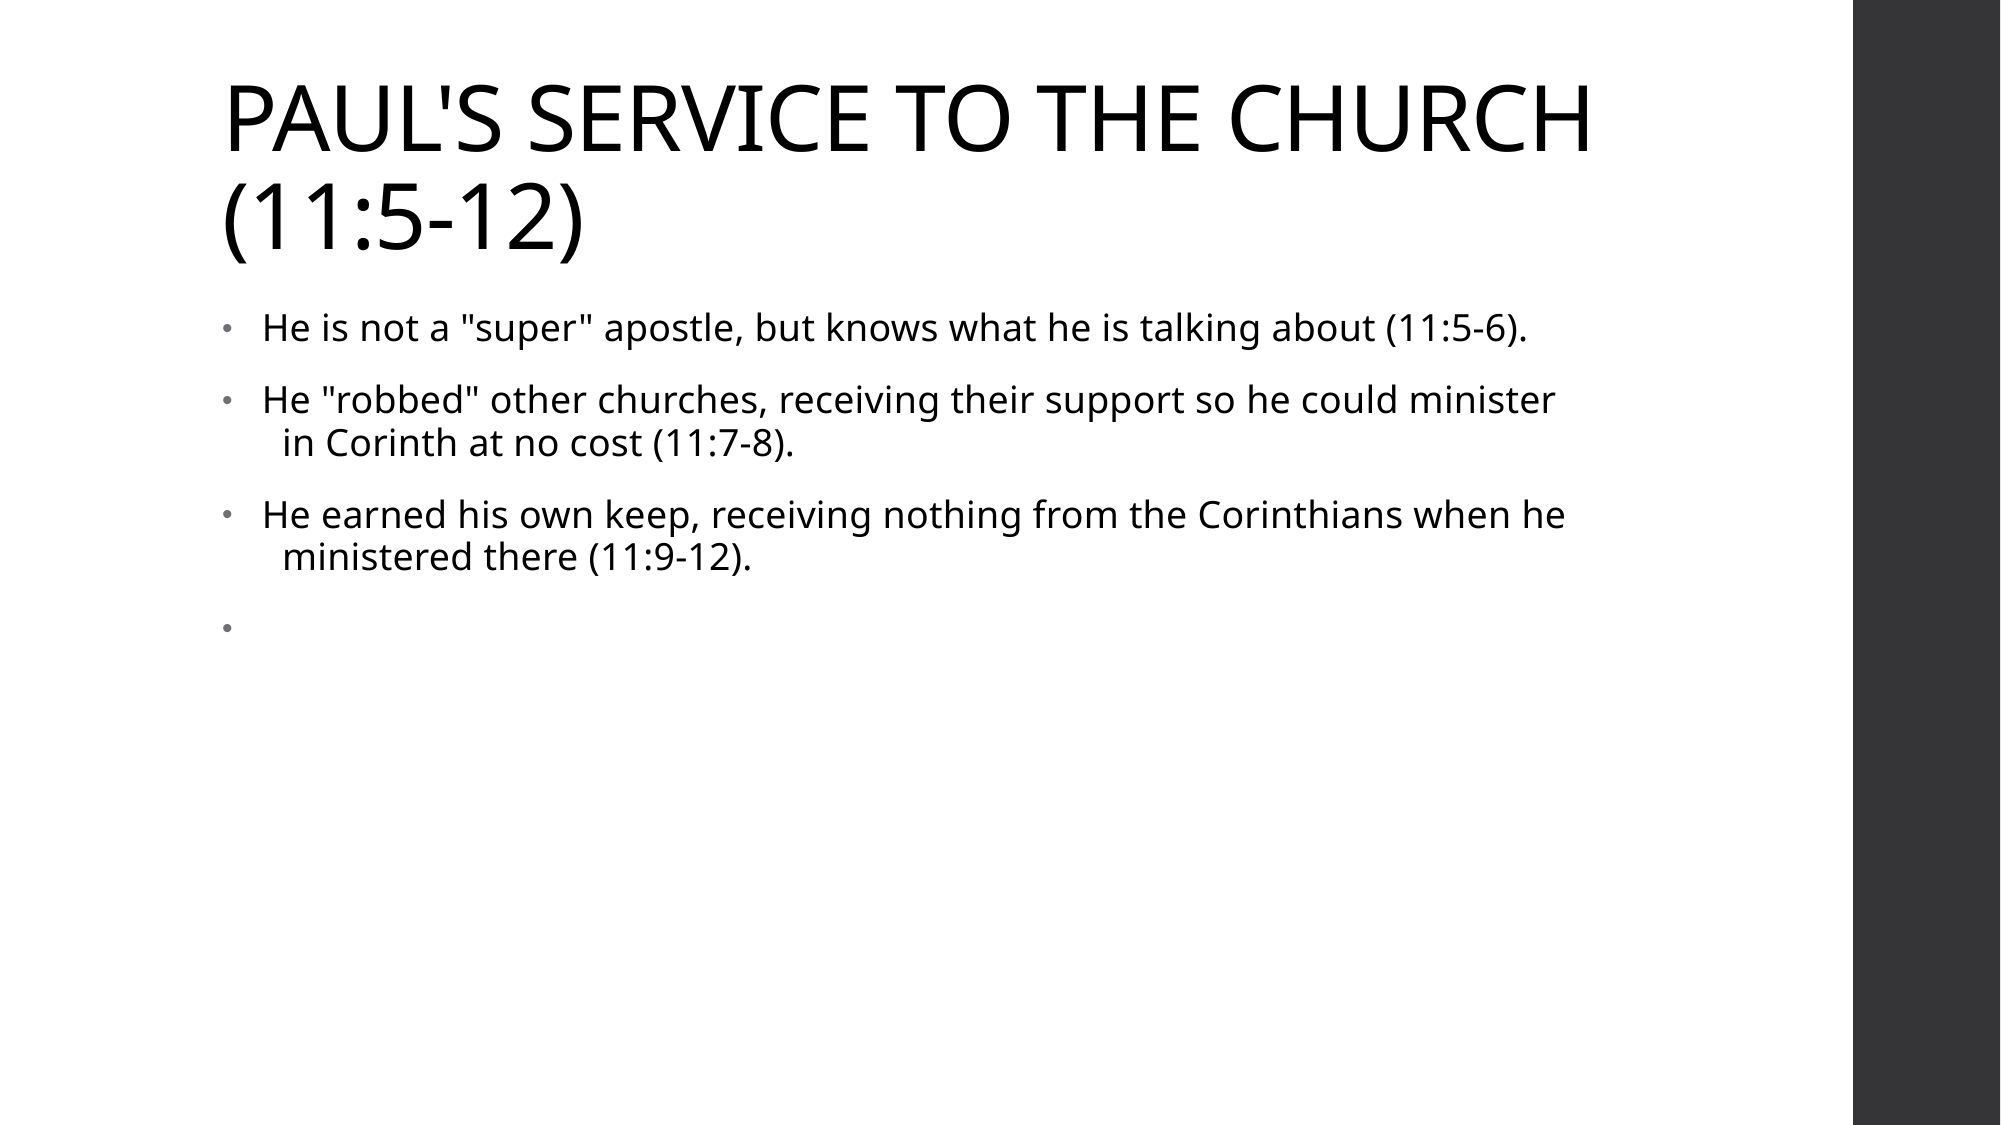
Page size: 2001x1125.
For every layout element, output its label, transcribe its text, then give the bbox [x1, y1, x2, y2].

list He is not a "super" apostle, but knows what he is talking about (11:5-6). He "robbed" other churches, receiving their support so he could minister in Corinth at no cost (11:7-8). He earned his own keep, receiving nothing from the Corinthians when he ministered there (11:9-12). [206, 299, 1617, 1014]
title PAUL'S SERVICE TO THE CHURCH (11:5-12) [206, 60, 1797, 278]
